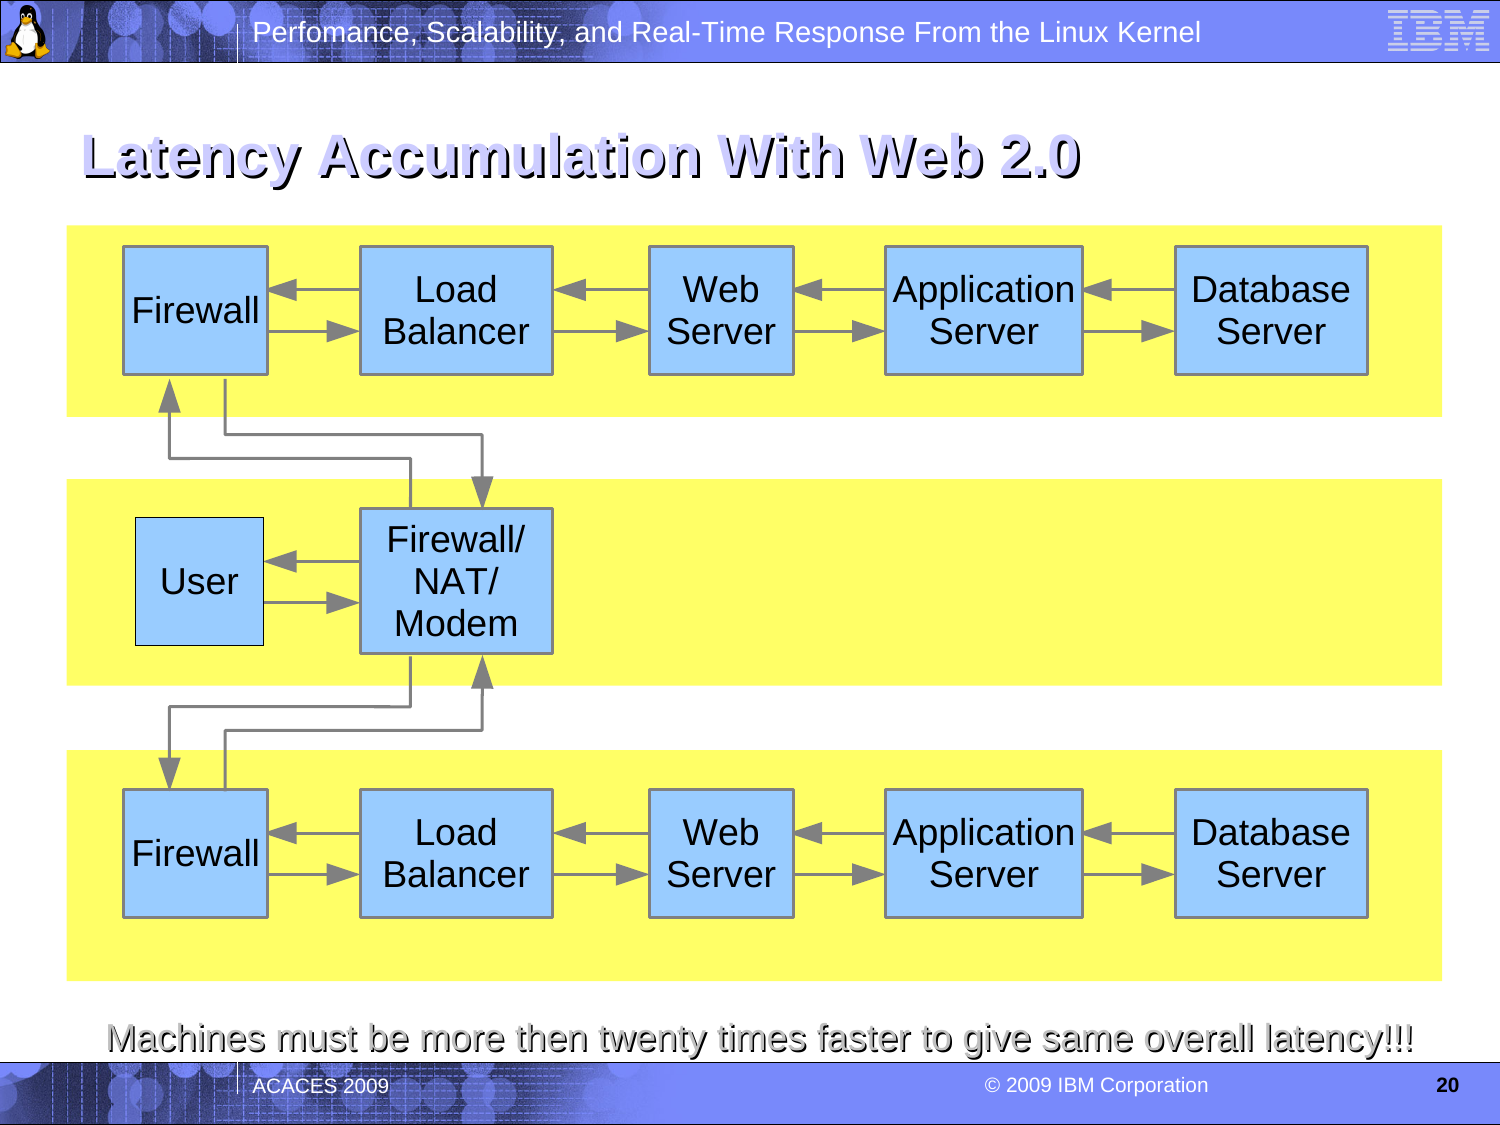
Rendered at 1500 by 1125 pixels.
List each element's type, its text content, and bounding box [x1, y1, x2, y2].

text_box Web Server [649, 789, 794, 918]
text_box Application Server [885, 246, 1083, 375]
text_box [66, 750, 1443, 982]
picture [1, 1, 1500, 62]
text_box Firewall/ NAT/ Modem [360, 508, 553, 654]
text_box Database Server [1175, 789, 1368, 918]
text_box Database Server [1175, 246, 1368, 375]
text_box Firewall [123, 246, 268, 375]
text_box Application Server [885, 789, 1083, 918]
picture [0, 1063, 1500, 1124]
text_box Firewall [123, 789, 268, 918]
text_box Load Balancer [360, 789, 553, 918]
text_box Web Server [649, 246, 794, 375]
text_box User [135, 517, 264, 646]
text_box Machines must be more then twenty times faster to give same overall latency!!! [90, 1008, 1430, 1066]
title Latency Accumulation With Web 2.0 [79, 116, 1433, 199]
text_box [66, 225, 1443, 417]
text_box Load Balancer [360, 246, 553, 375]
text_box [66, 479, 1443, 686]
